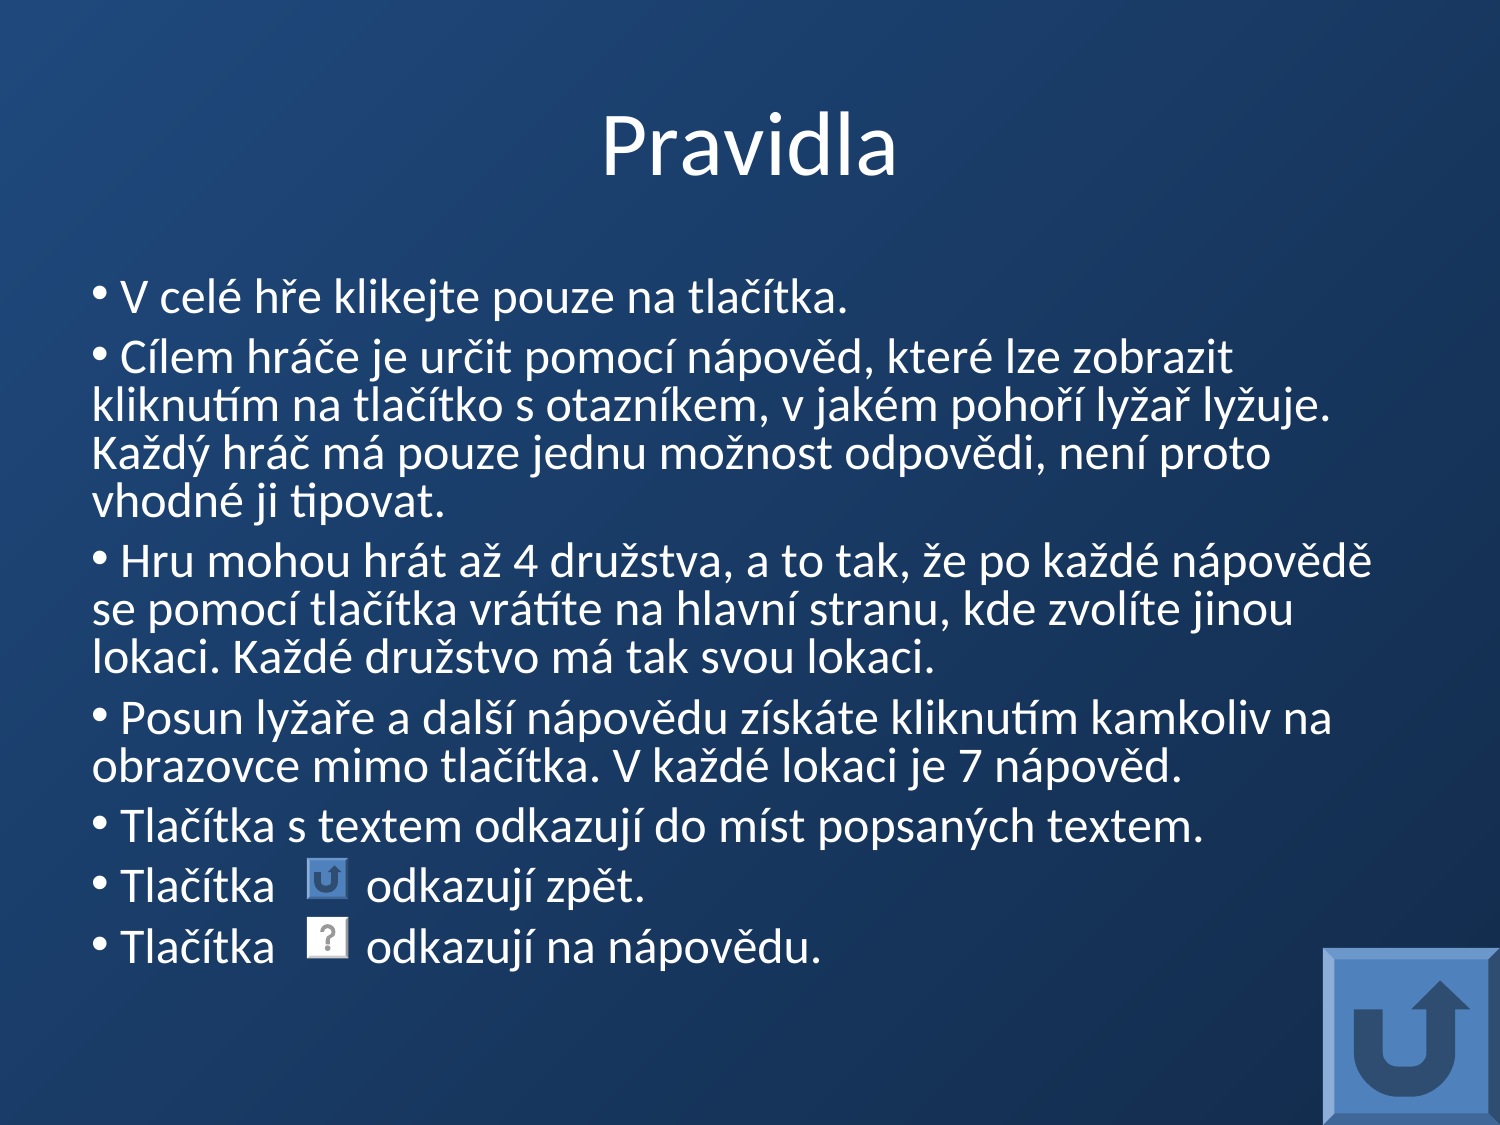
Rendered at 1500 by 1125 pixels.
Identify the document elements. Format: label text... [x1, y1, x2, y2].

text_box [308, 857, 349, 900]
list V celé hře klikejte pouze na tlačítka. Cílem hráče je určit pomocí nápověd, které lze zobrazit kliknutím na tlačítko s otazníkem, v jakém pohoří lyžař lyžuje. Každý hráč má pouze jednu možnost odpovědi, není proto vhodné ji tipovat. Hru mohou hrát až 4 družstva, a to tak, že po každé nápovědě se pomocí tlačítka vrátíte na hlavní stranu, kde zvolíte jinou lokaci. Každé družstvo má tak svou lokaci. Posun lyžaře a další nápovědu získáte kliknutím kamkoliv na obrazovce mimo tlačítka. V každé lokaci je 7 nápověd. Tlačítka s textem odkazují do míst popsaných textem. Tlačítka odkazují zpět. Tlačítka odkazují na nápovědu. [76, 267, 1427, 1010]
text_box [308, 916, 349, 959]
text_box [1324, 947, 1500, 1125]
title Pravidla [75, 45, 1426, 233]
